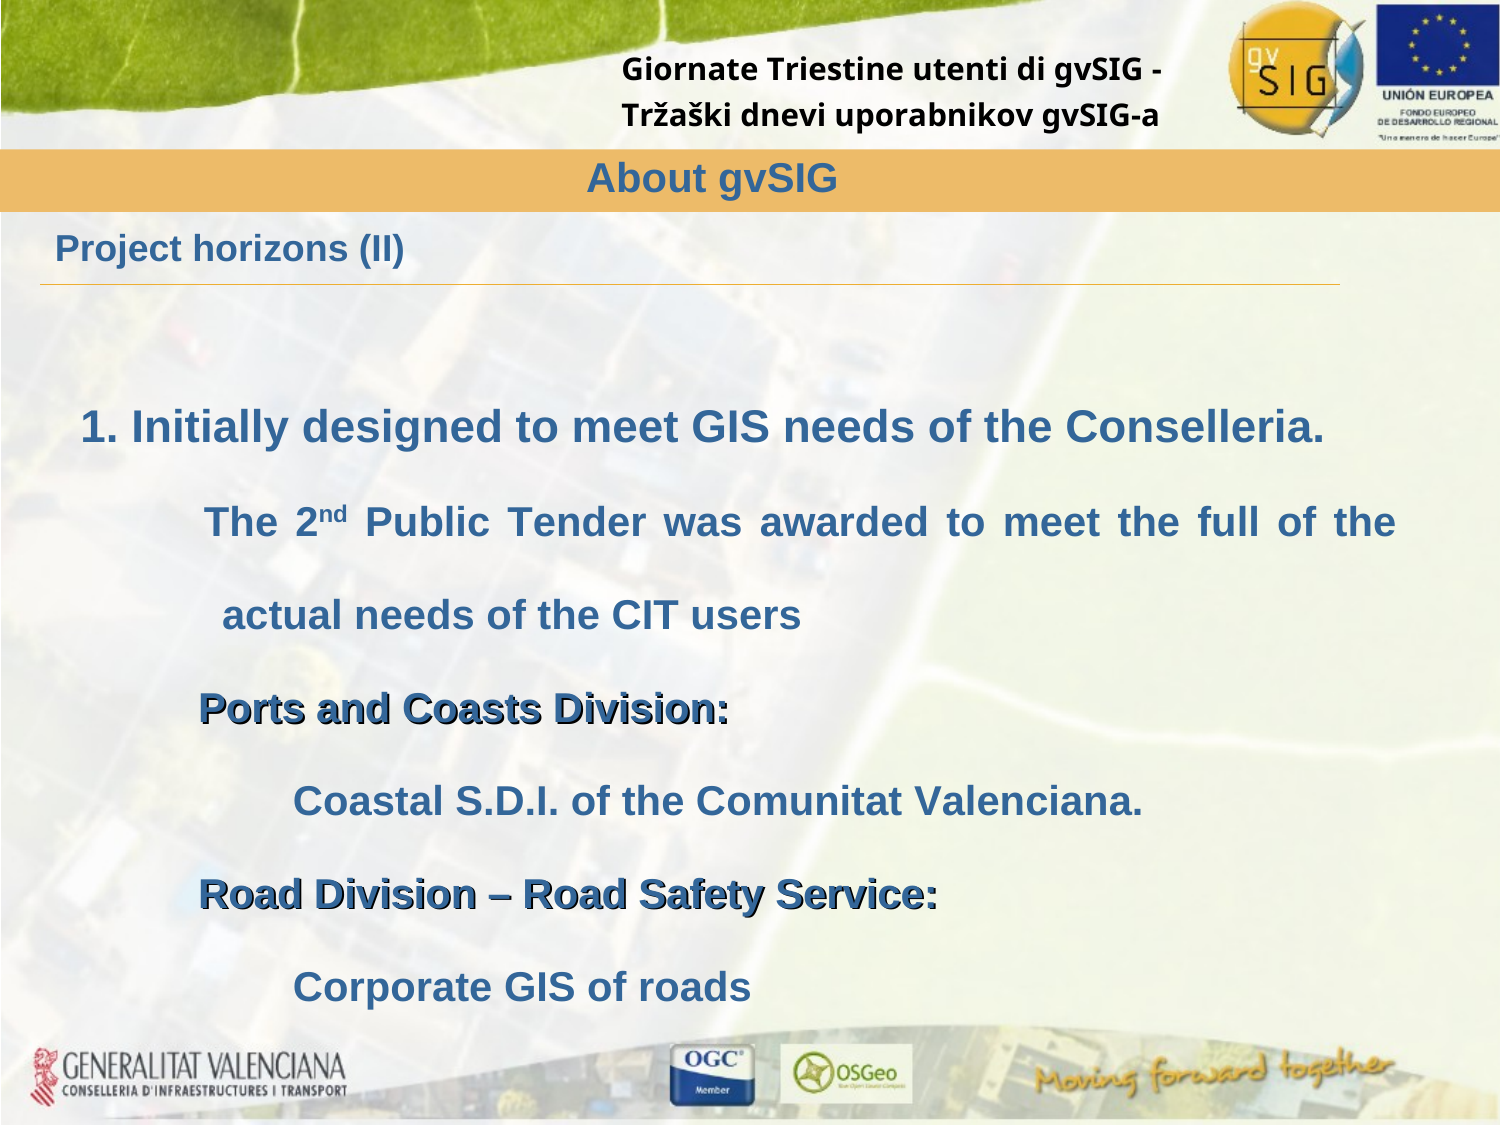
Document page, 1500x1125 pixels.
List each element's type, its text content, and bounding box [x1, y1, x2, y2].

picture [1, 0, 1500, 149]
text_box 1. Initially designed to meet GIS needs of the Conselleria. The 2nd Public Tender was awarded to meet the full of the actual needs of the CIT users Ports and Coasts Division: Coastal S.D.I. of the Comunitat Valenciana. Road Division – Road Safety Service: Corporate GIS of roads [80, 349, 1398, 1058]
picture [1, 212, 1500, 1125]
text_box About gvSIG [0, 149, 1426, 219]
text_box Project horizons (II) [40, 221, 691, 286]
